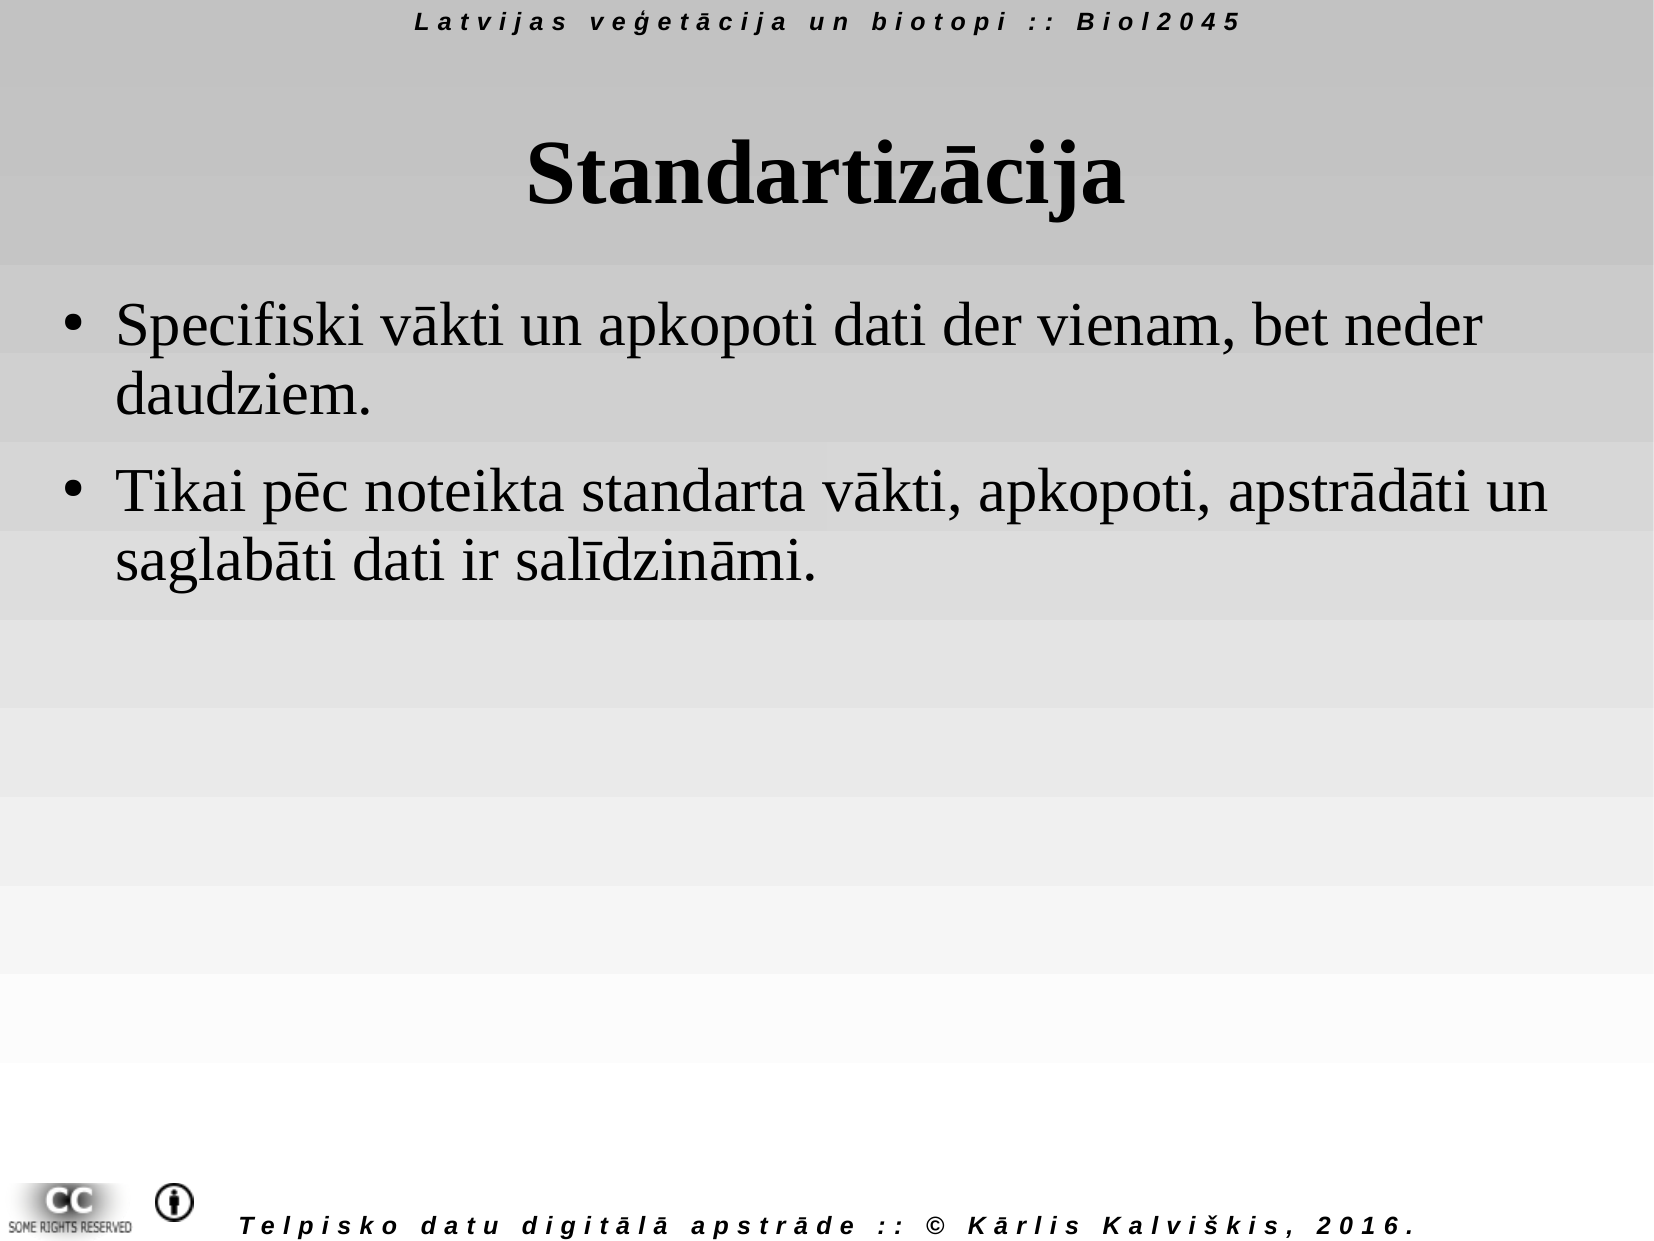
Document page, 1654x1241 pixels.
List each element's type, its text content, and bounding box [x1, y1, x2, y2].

picture [0, 0, 1654, 1241]
list Specifiski vākti un apkopoti dati der vienam, bet neder daudziem. Tikai pēc noteikta standarta vākti, apkopoti, apstrādāti un saglabāti dati ir salīdzināmi. [44, 289, 1610, 1113]
title Standartizācija [29, 49, 1625, 296]
